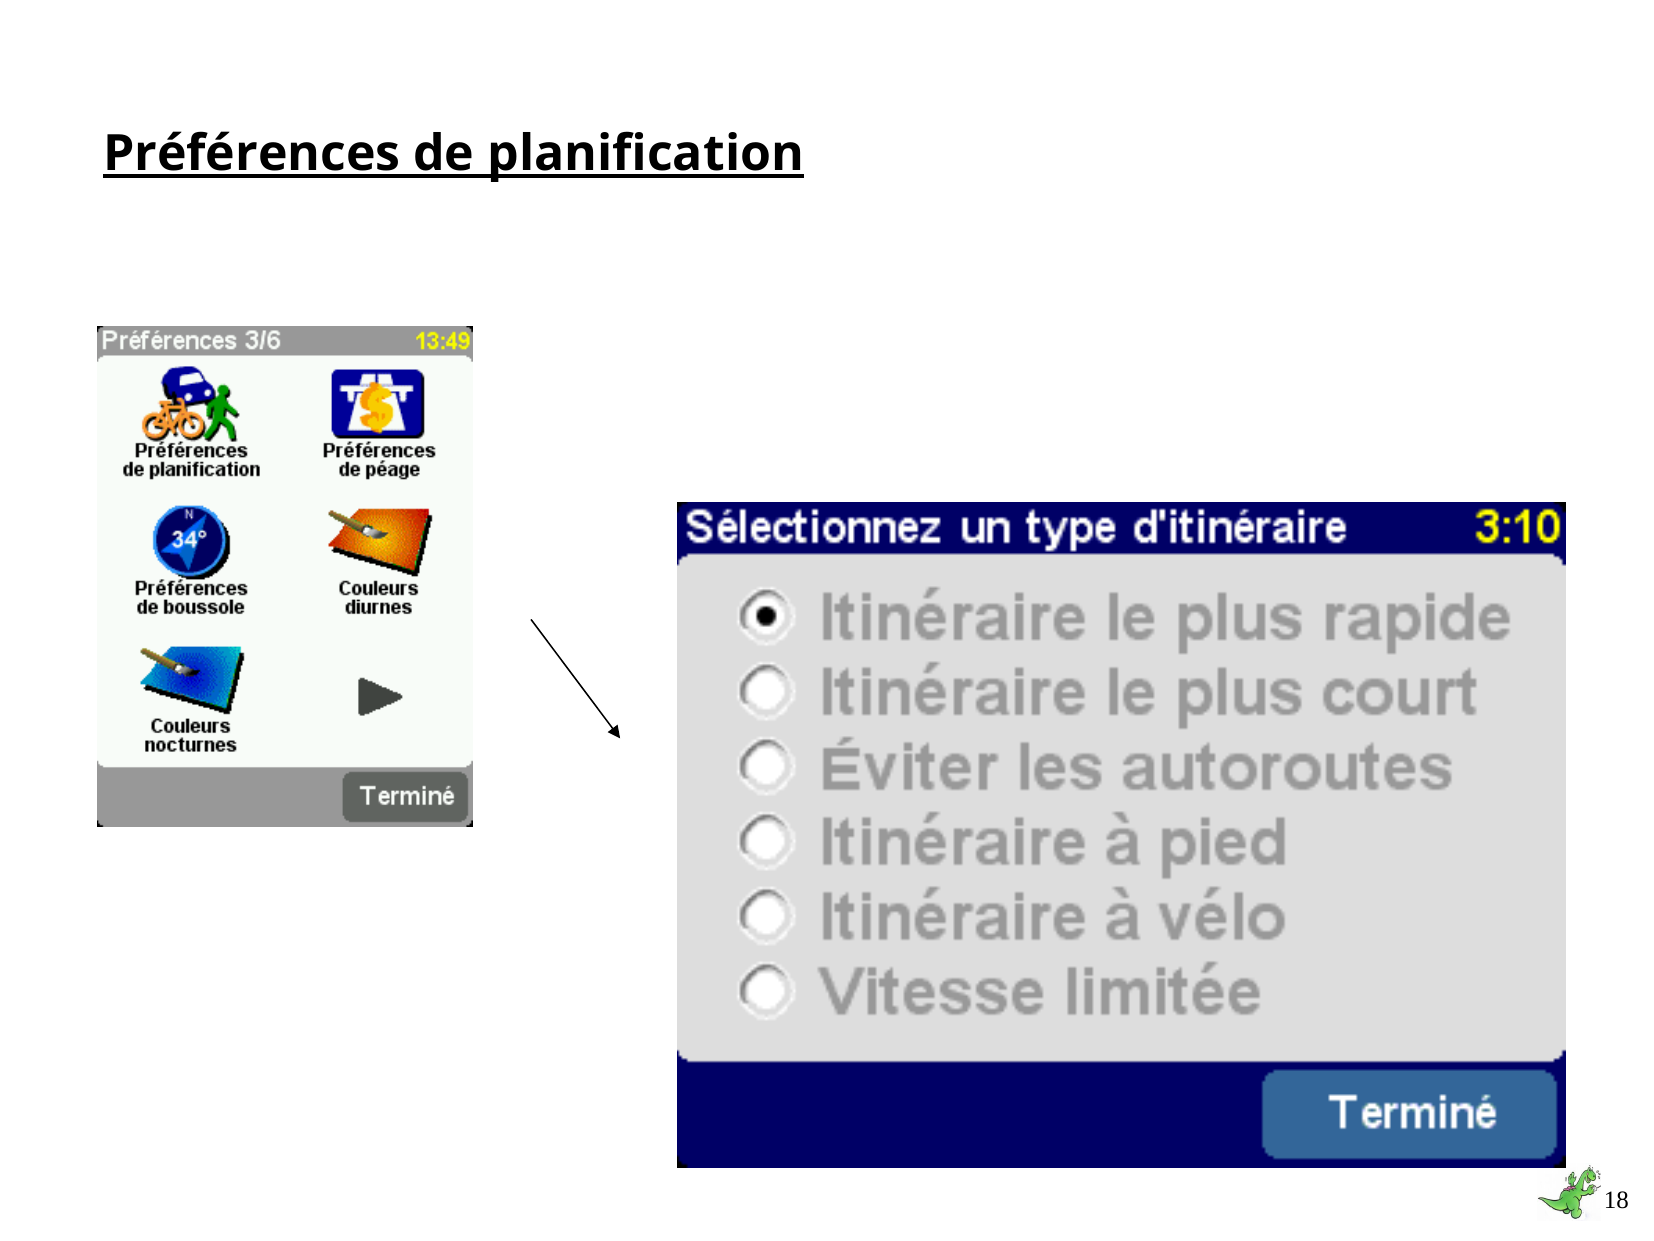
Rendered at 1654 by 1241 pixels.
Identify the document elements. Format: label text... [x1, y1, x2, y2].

picture [677, 502, 1601, 1221]
text_box 18 [1603, 1187, 1633, 1215]
text_box Préférences de planification [88, 101, 1566, 996]
